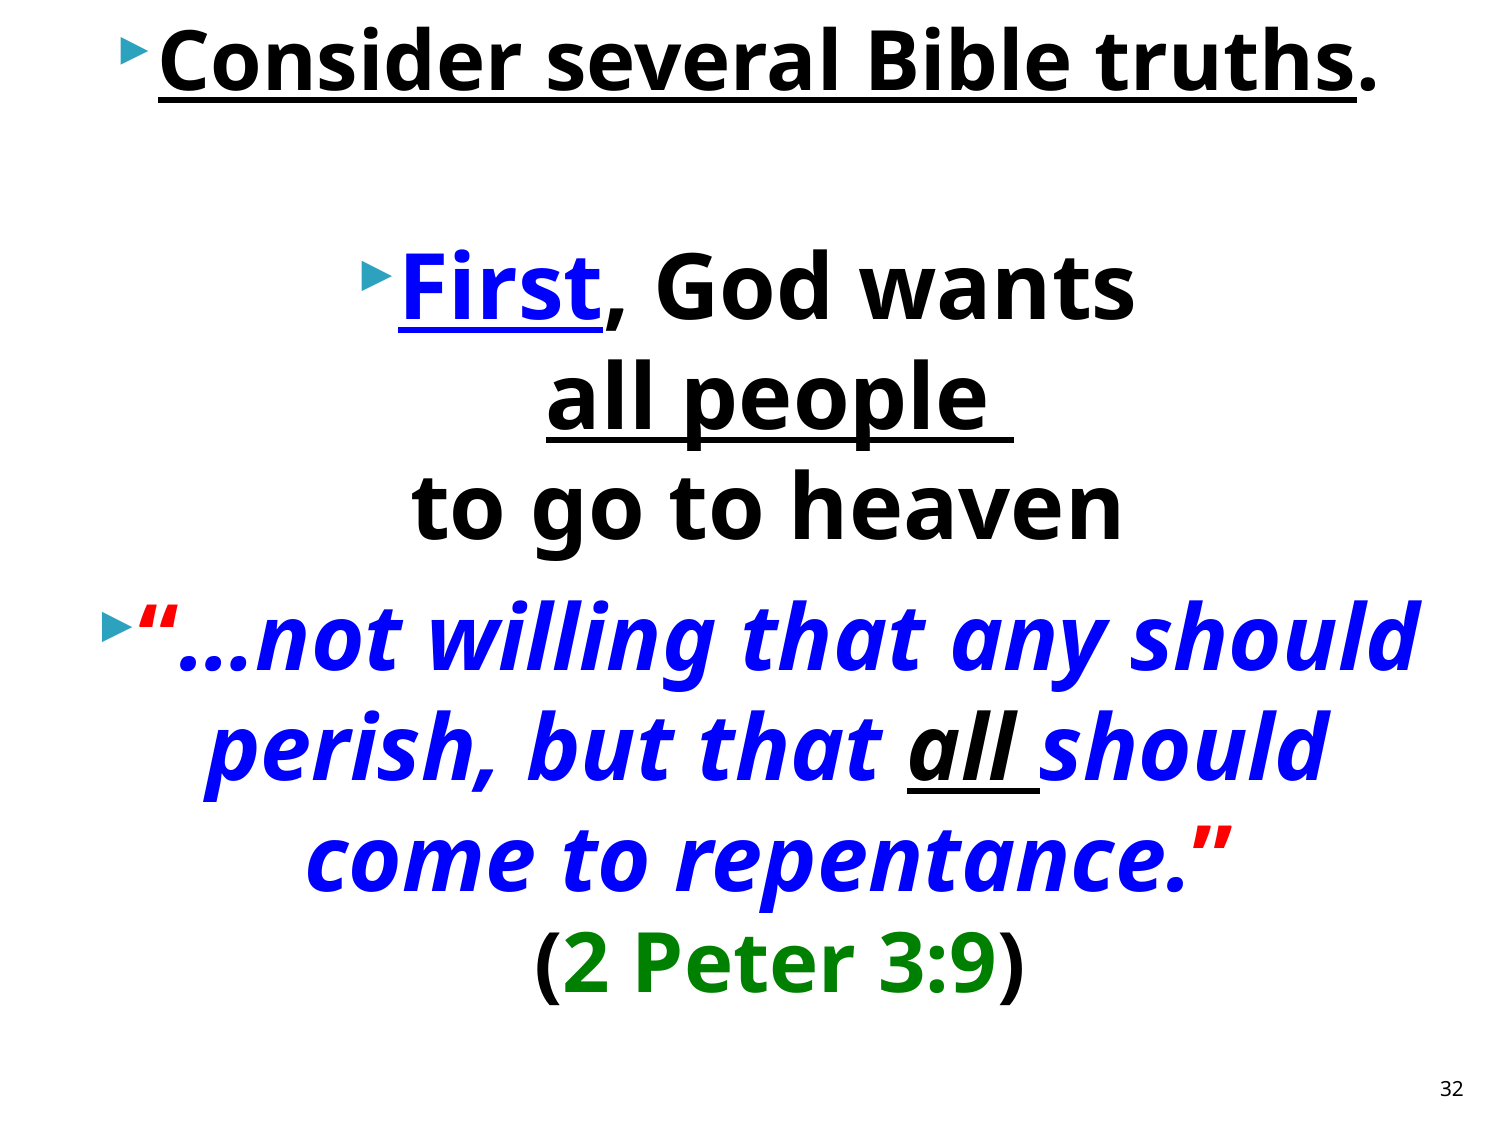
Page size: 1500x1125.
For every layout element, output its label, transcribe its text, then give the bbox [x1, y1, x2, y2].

list Consider several Bible truths. First, God wants all people to go to heaven “…not willing that any should perish, but that all should come to repentance.” (2 Peter 3:9) [0, 0, 1500, 1125]
slide_number <number> [1418, 1051, 1479, 1112]
